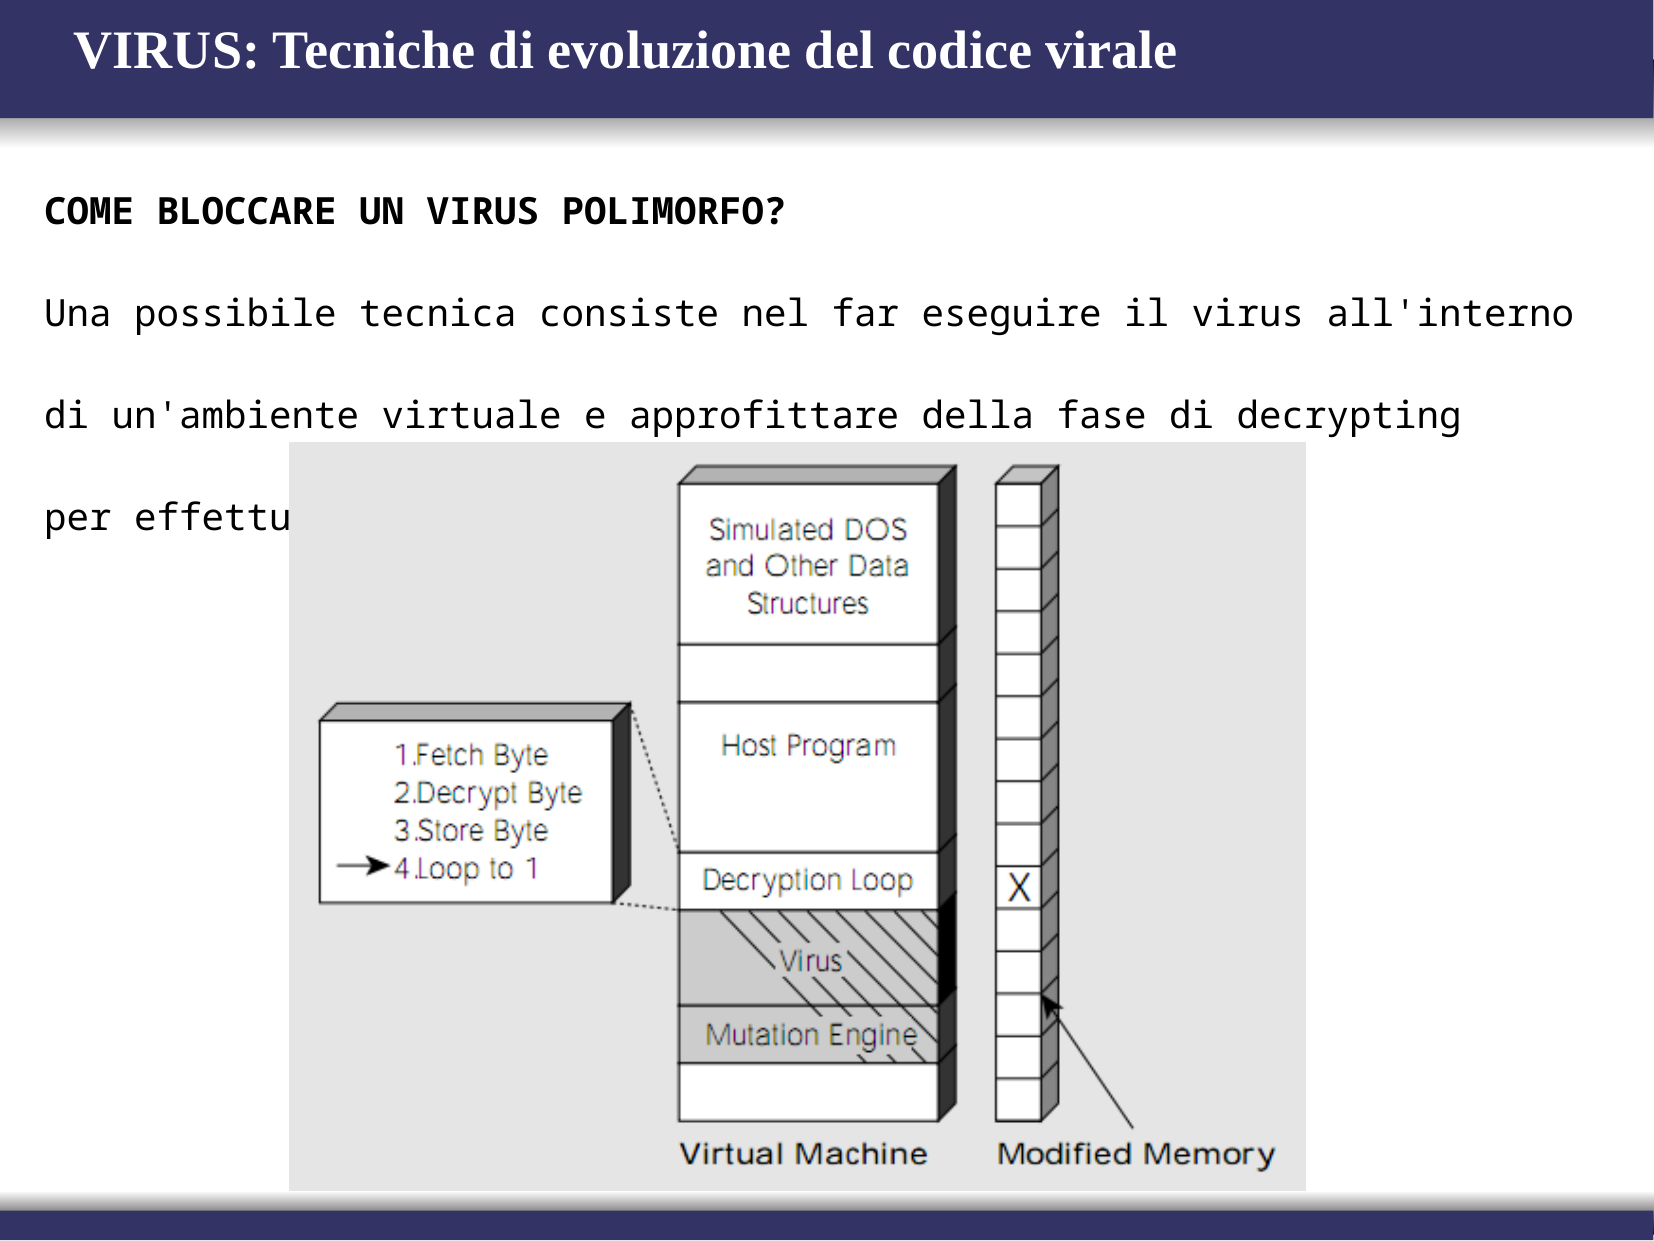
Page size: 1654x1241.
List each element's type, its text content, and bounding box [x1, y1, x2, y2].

text_box COME BLOCCARE UN VIRUS POLIMORFO? Una possibile tecnica consiste nel far eseguire il virus all'interno di un'ambiente virtuale e approfittare della fase di decrypting per effettuare un controllo basato su firma virale. [29, 177, 1590, 1093]
text_box [0, 1192, 1654, 1241]
text_box VIRUS: Tecniche di evoluzione del codice virale [59, 12, 1194, 89]
picture [289, 442, 1306, 1191]
text_box [0, 0, 1654, 148]
